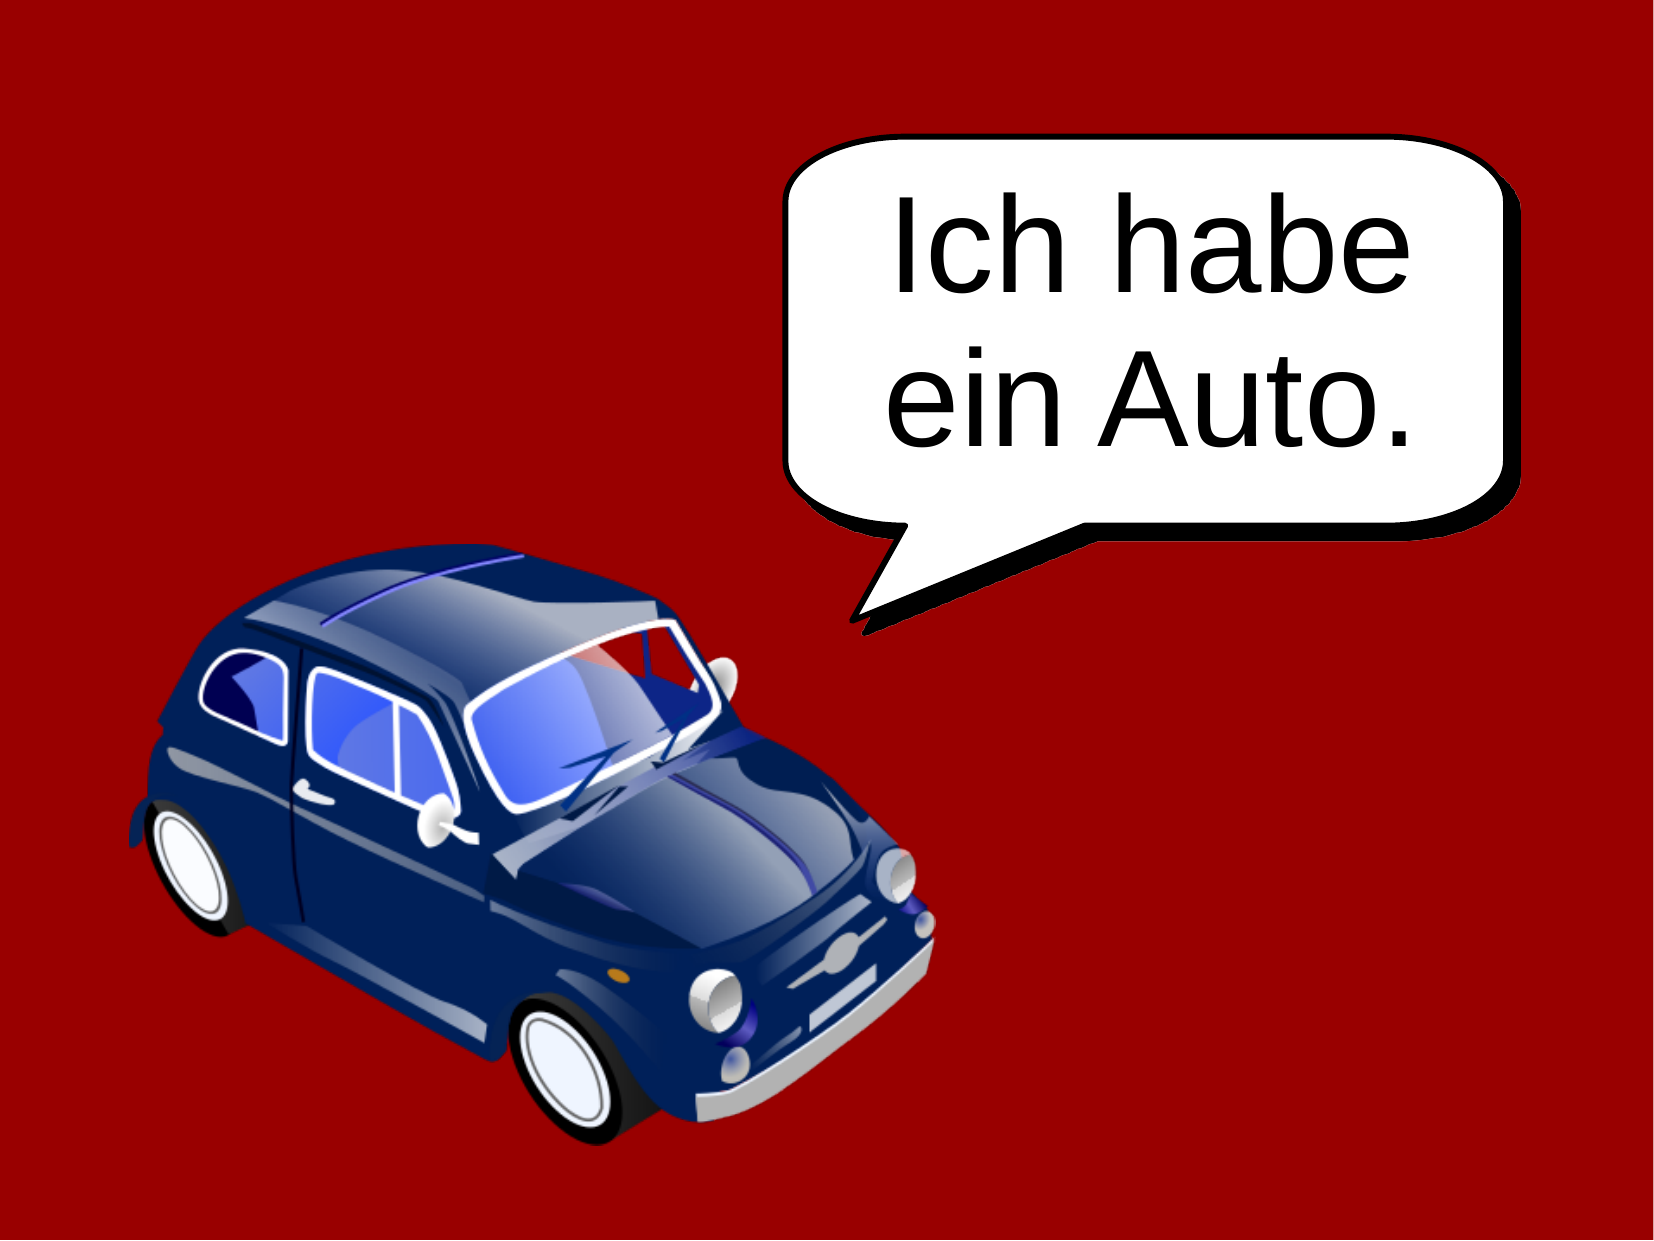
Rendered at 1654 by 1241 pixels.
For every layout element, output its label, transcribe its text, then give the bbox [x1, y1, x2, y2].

text_box [813, 136, 1479, 160]
text_box [1495, 174, 1506, 488]
text_box [785, 162, 1486, 621]
text_box Ich habe ein Auto. [809, 160, 1495, 497]
picture [129, 544, 936, 1146]
